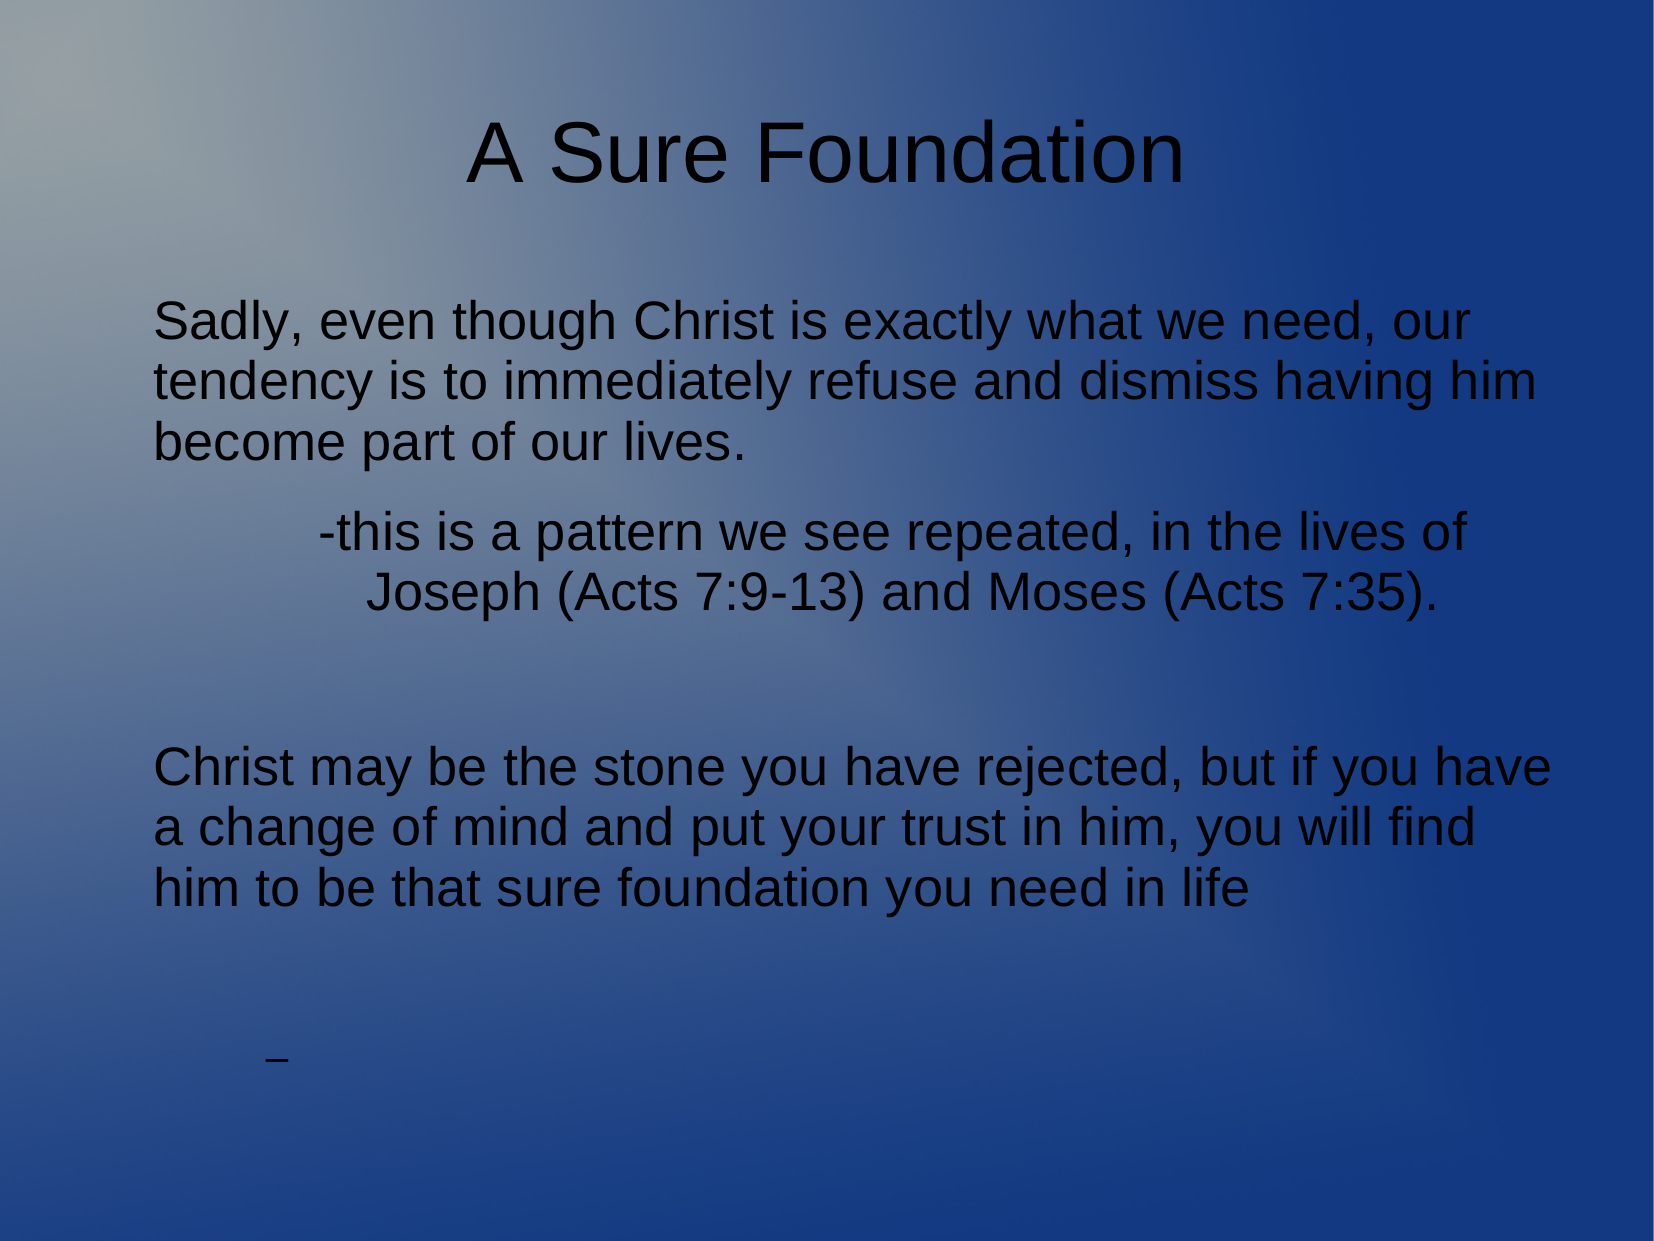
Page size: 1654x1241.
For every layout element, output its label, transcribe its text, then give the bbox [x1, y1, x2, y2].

picture [0, 0, 1654, 1241]
title A Sure Foundation [82, 49, 1571, 257]
list Sadly, even though Christ is exactly what we need, our tendency is to immediately refuse and dismiss having him become part of our lives. -this is a pattern we see repeated, in the lives of Joseph (Acts 7:9-13) and Moses (Acts 7:35). Christ may be the stone you have rejected, but if you have a change of mind and put your trust in him, you will find him to be that sure foundation you need in life [82, 290, 1571, 1241]
